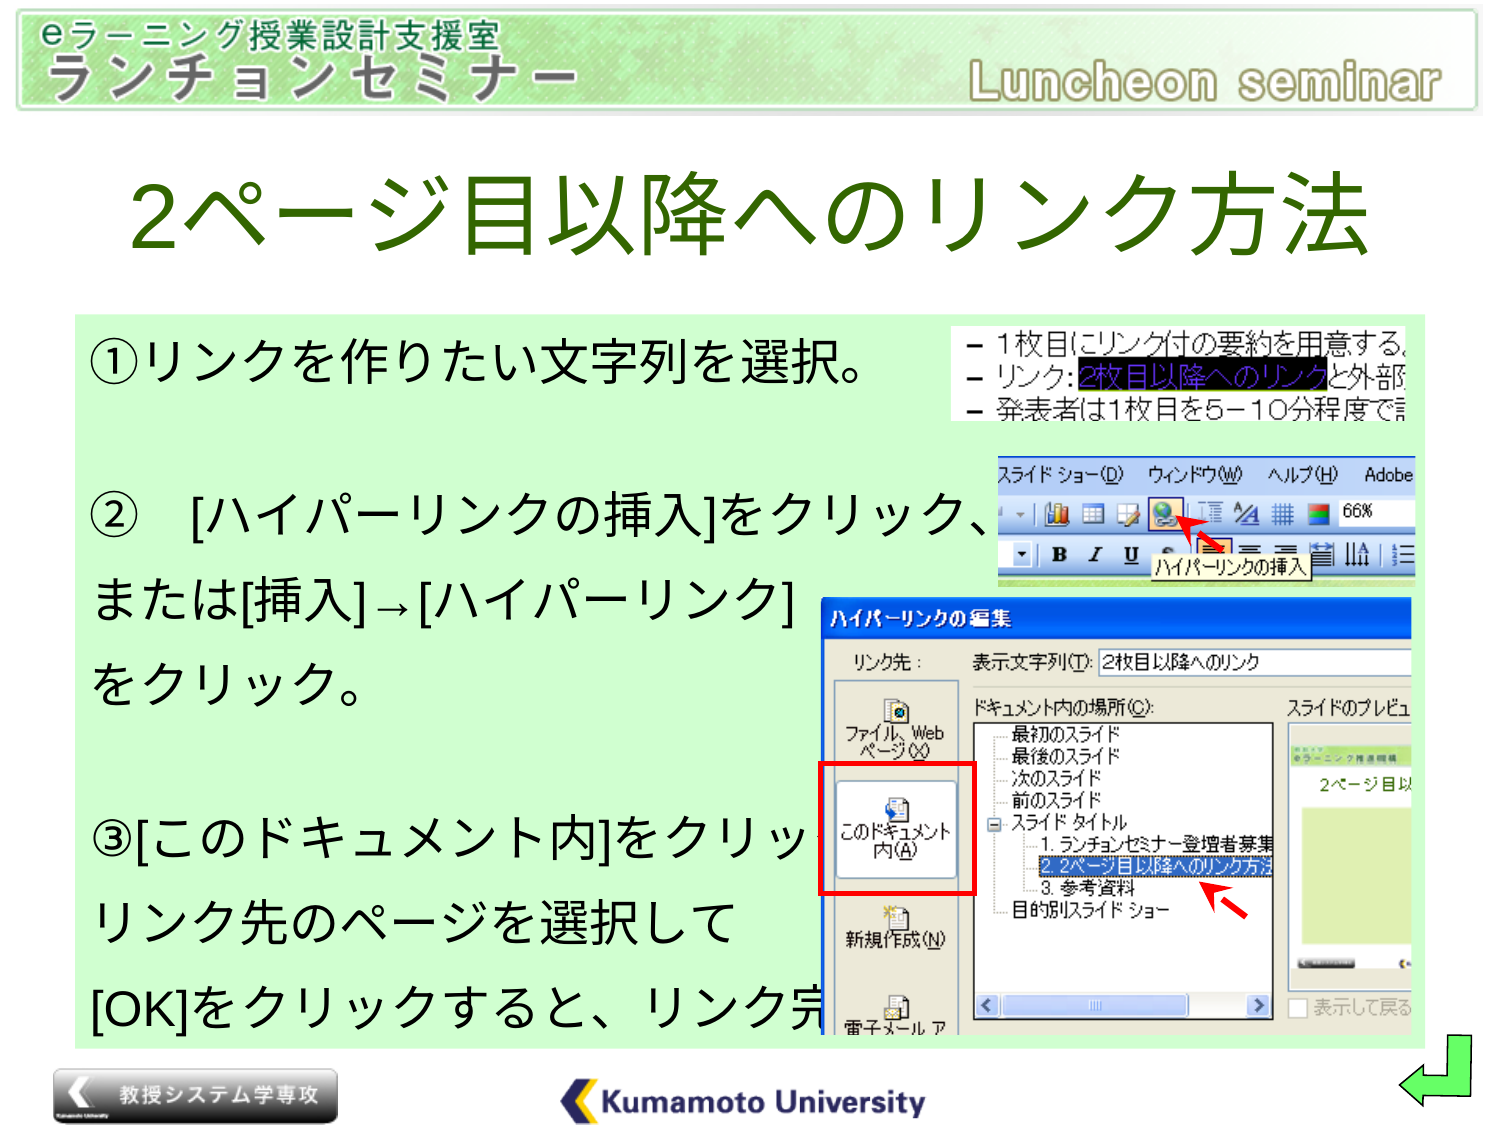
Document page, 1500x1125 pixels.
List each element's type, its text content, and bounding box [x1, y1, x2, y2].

picture [560, 1078, 927, 1125]
picture [998, 456, 1416, 587]
picture [820, 597, 1412, 1035]
list ①リンクを作りたい文字列を選択。 ② [ハイパーリンクの挿入]をクリック、 または[挿入]→[ハイパーリンク] をクリック。 ③[このドキュメント内]をクリックし、 リンク先のページを選択して [OK]をクリックすると、リンク完了。 [75, 314, 1426, 1047]
picture [53, 1067, 338, 1125]
picture [950, 326, 1406, 421]
title 2ページ目以降へのリンク方法 [75, 115, 1426, 303]
picture [823, 766, 972, 891]
picture [13, 4, 1483, 116]
